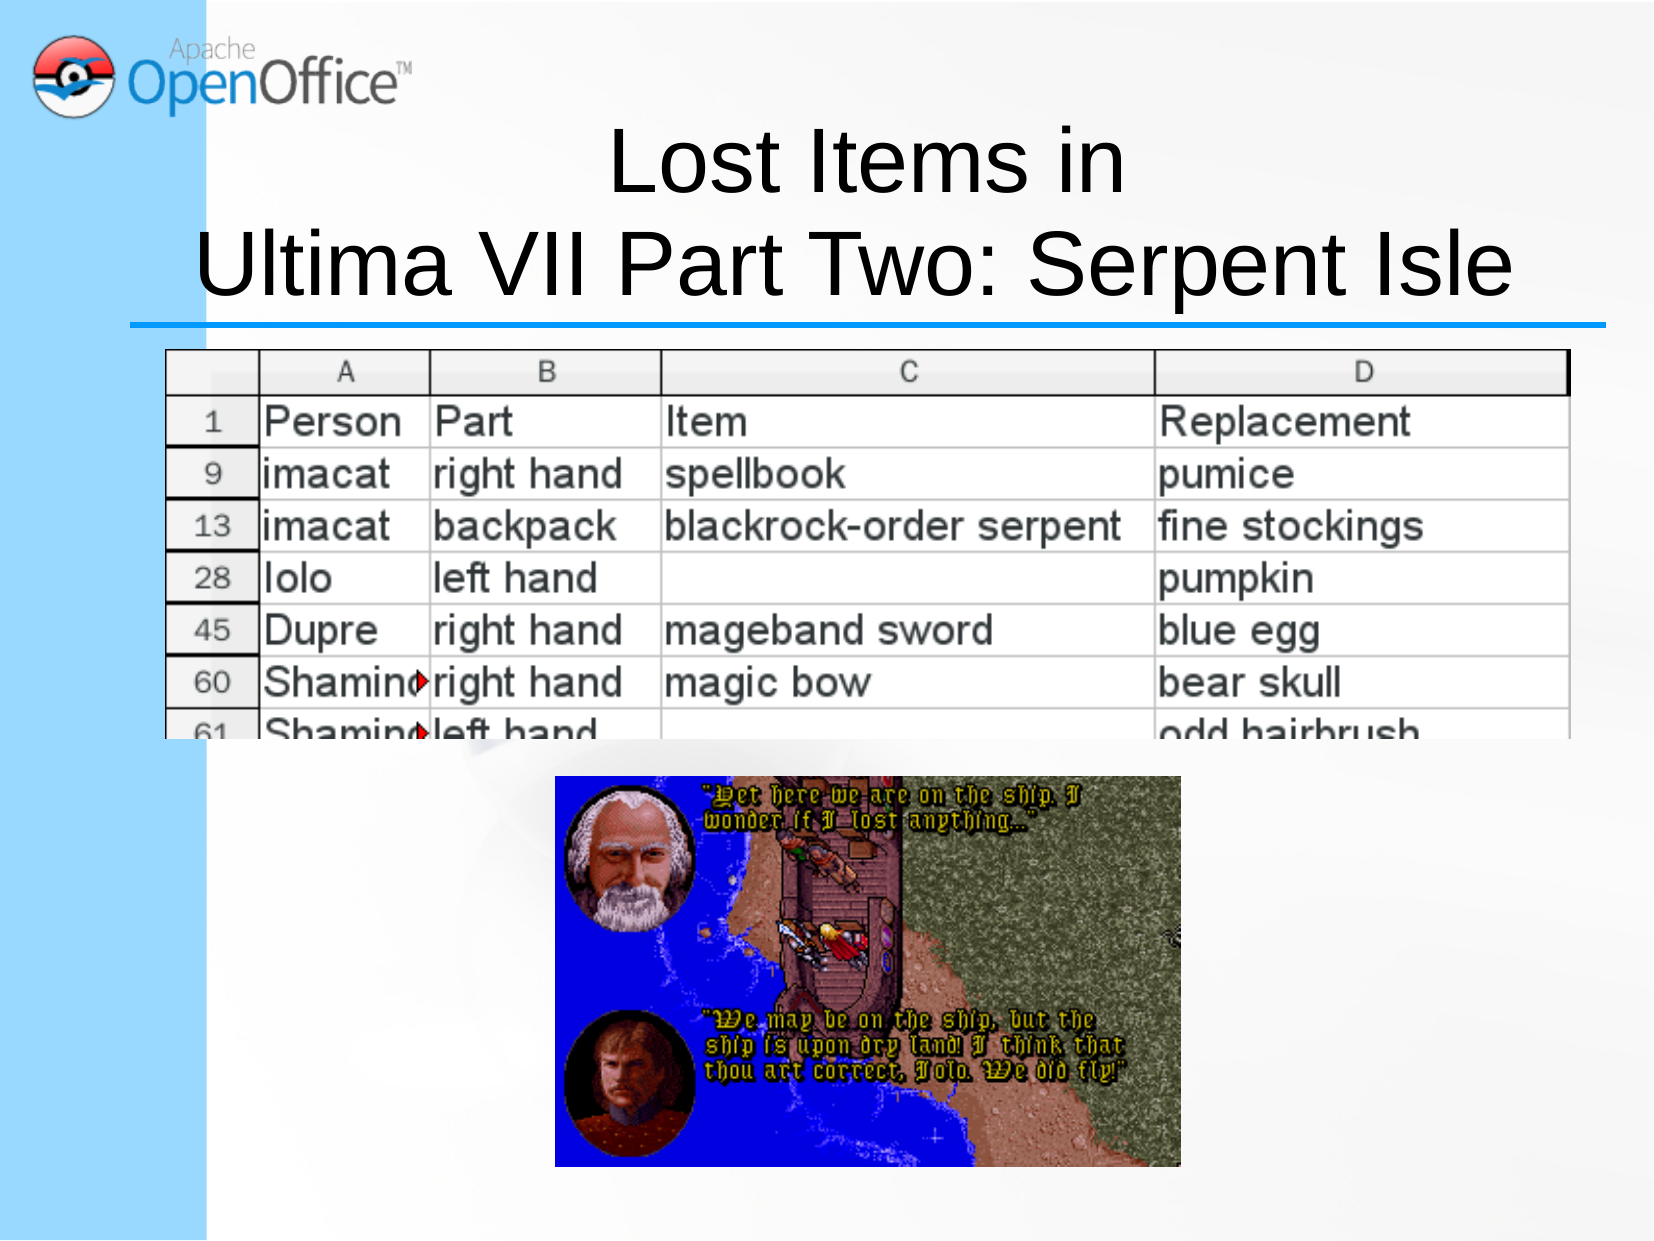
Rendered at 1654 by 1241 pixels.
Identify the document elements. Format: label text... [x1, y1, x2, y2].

picture [31, 2, 1654, 1241]
title Lost Items in Ultima VII Part Two: Serpent Isle [165, 108, 1571, 316]
